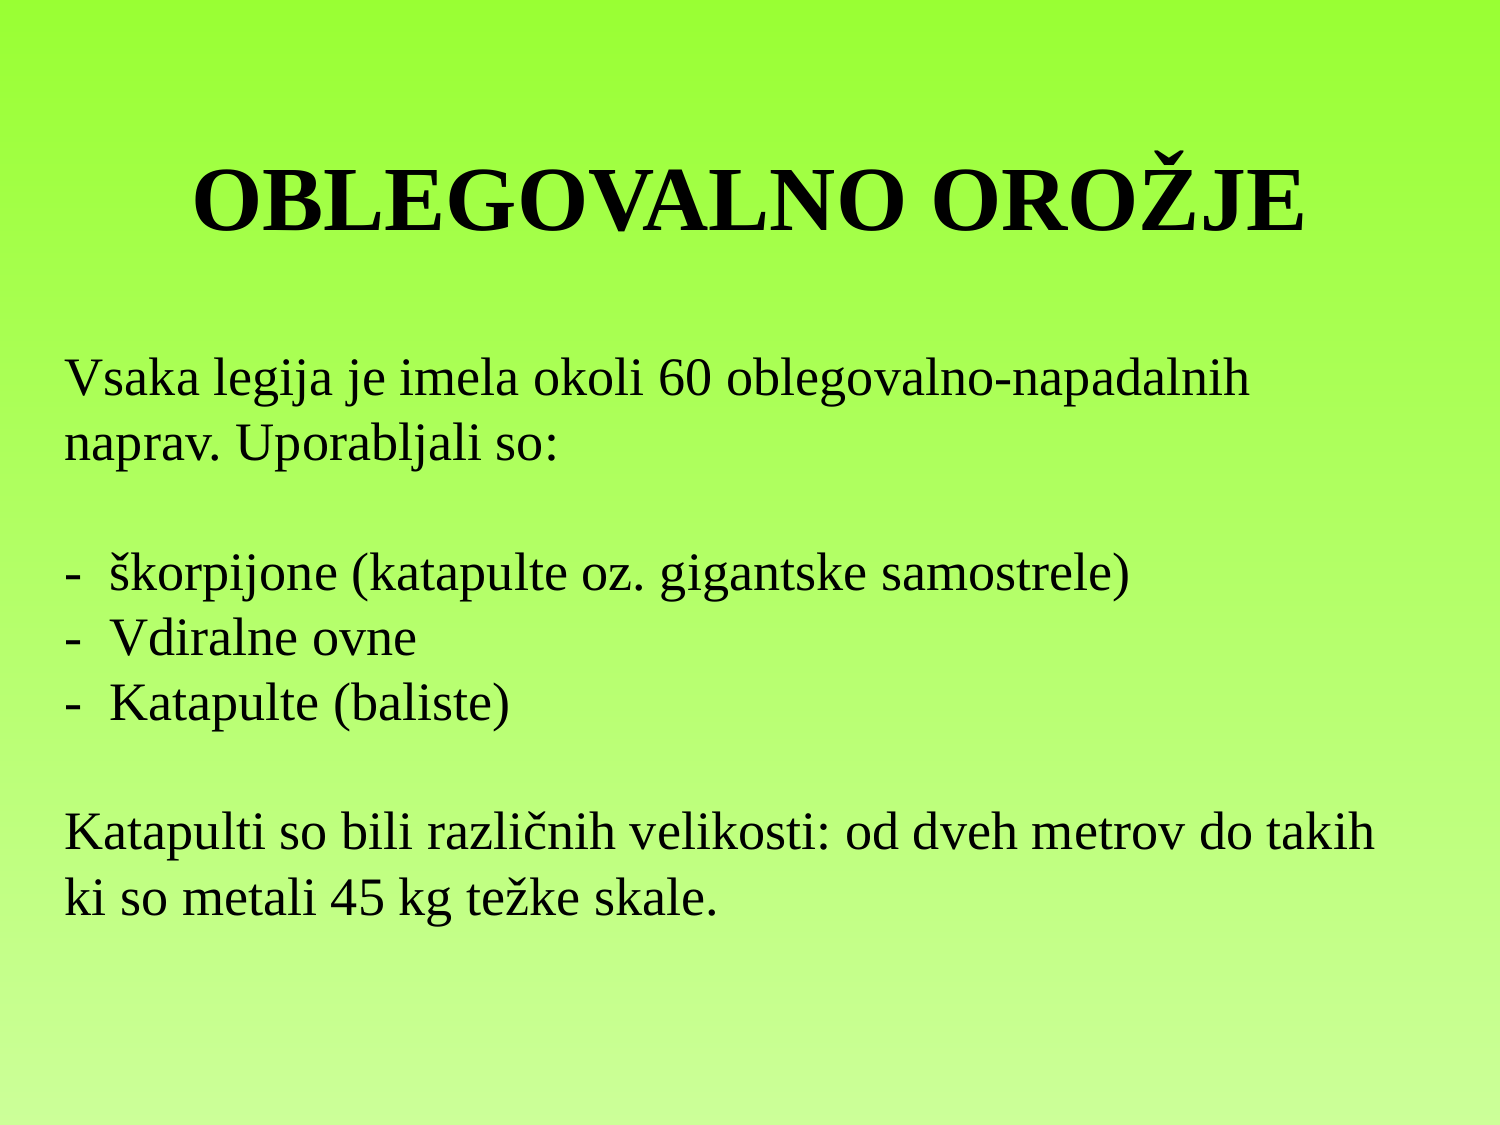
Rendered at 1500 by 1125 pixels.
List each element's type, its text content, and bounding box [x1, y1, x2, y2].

text_box Vsaka legija je imela okoli 60 oblegovalno-napadalnih naprav. Uporabljali so: - škorpijone (katapulte oz. gigantske samostrele) - Vdiralne ovne - Katapulte (baliste) Katapulti so bili različnih velikosti: od dveh metrov do takih ki so metali 45 kg težke skale. [50, 333, 1438, 1124]
title OBLEGOVALNO OROŽJE [112, 99, 1388, 288]
